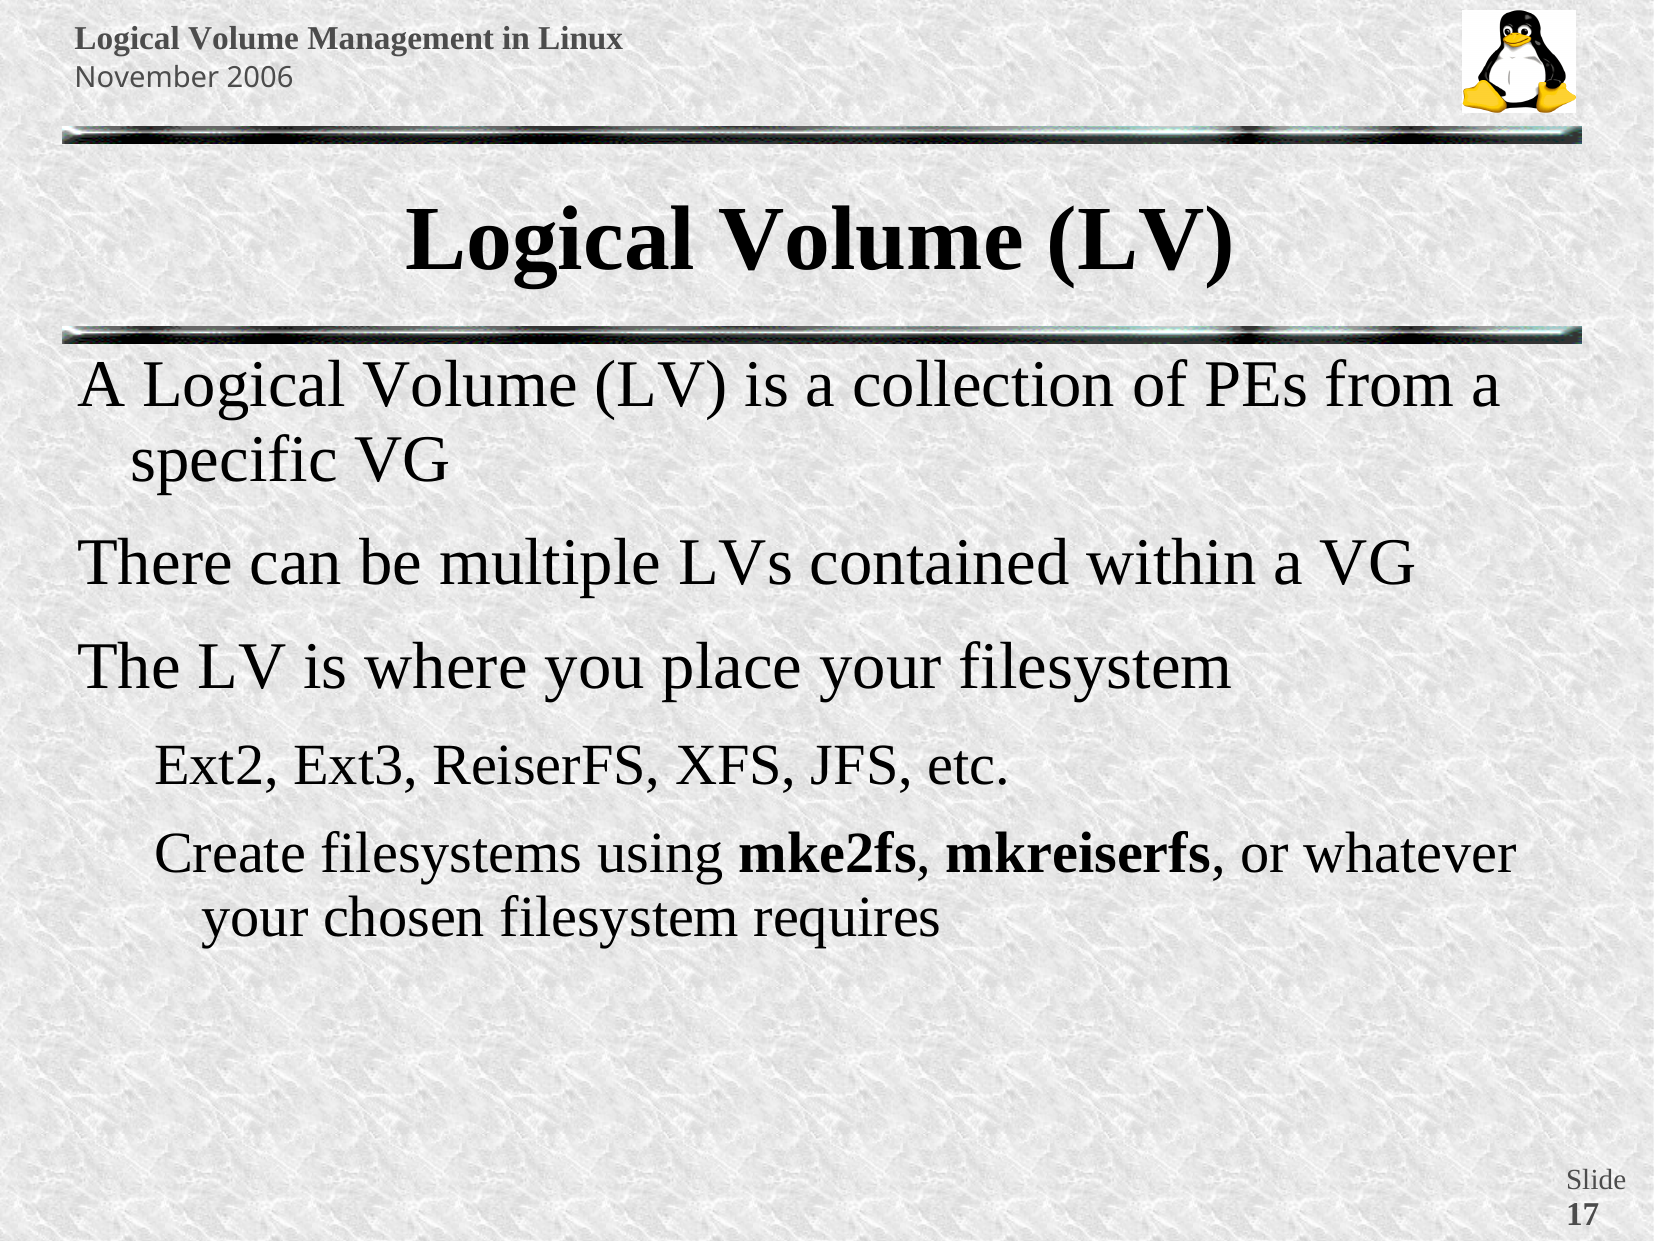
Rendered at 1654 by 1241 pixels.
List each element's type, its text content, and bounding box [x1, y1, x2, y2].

list A Logical Volume (LV) is a collection of PEs from a specific VG There can be multiple LVs contained within a VG The LV is where you place your filesystem Ext2, Ext3, ReiserFS, XFS, JFS, etc. Create filesystems using mke2fs, mkreiserfs, or whatever your chosen filesystem requires [59, 347, 1582, 1188]
picture [0, 0, 1654, 1241]
title Logical Volume (LV) [59, 156, 1582, 320]
